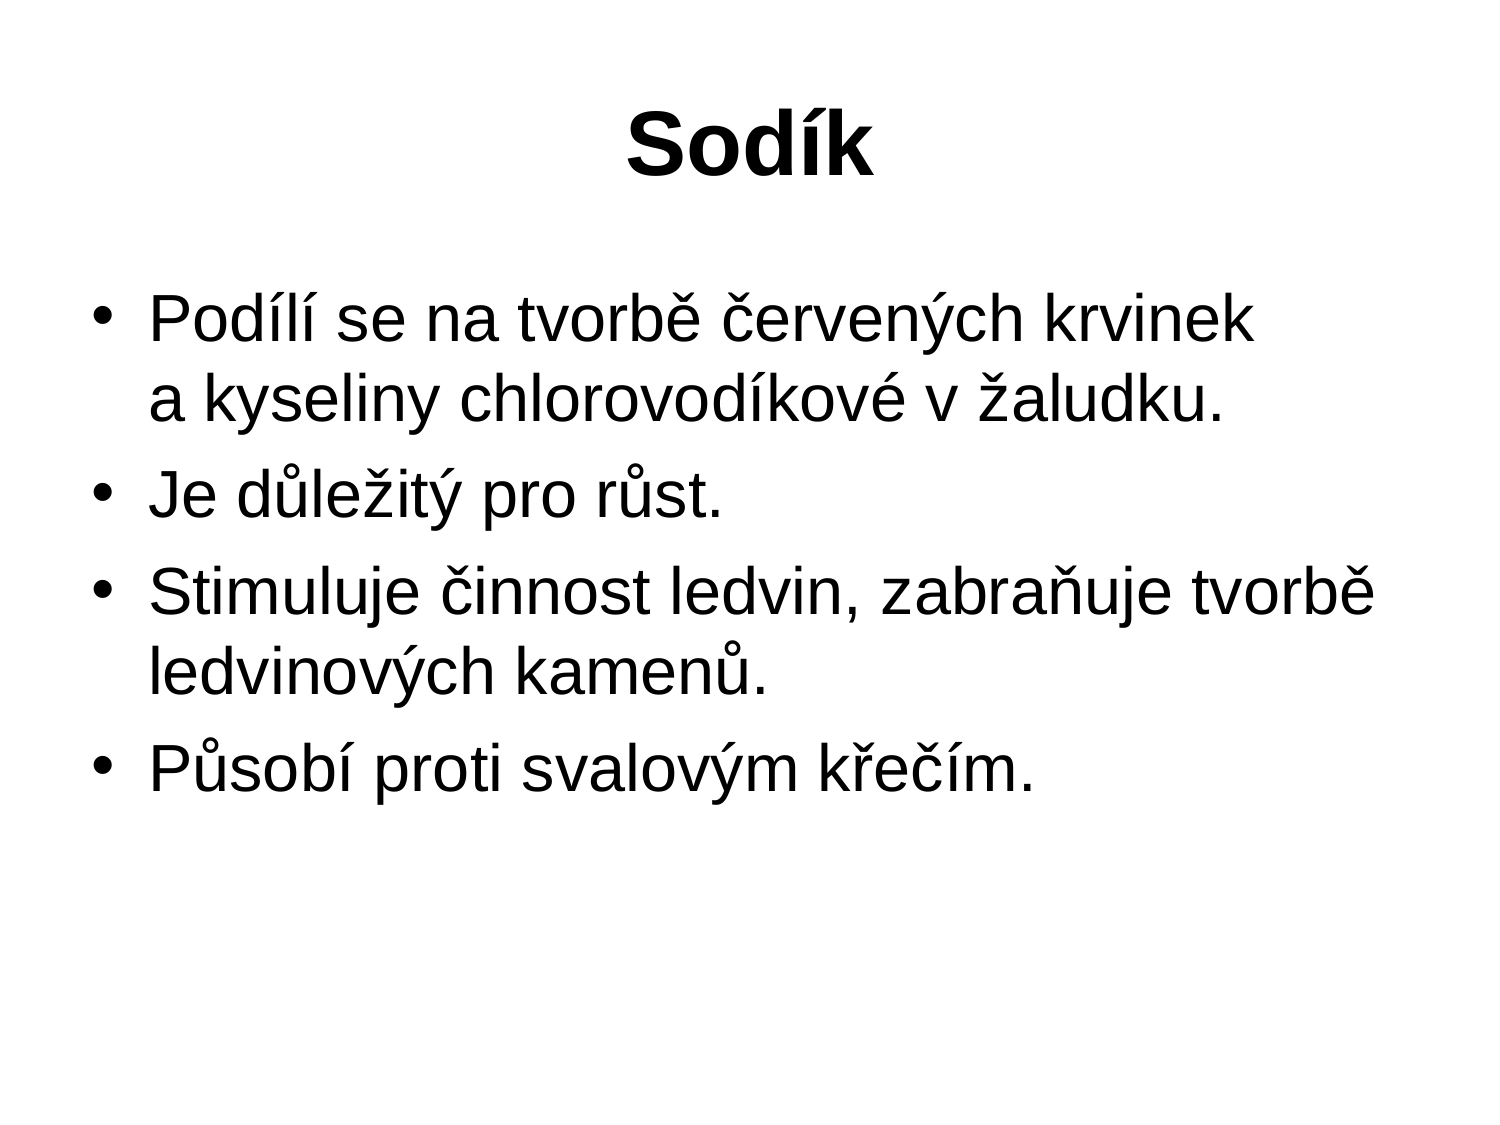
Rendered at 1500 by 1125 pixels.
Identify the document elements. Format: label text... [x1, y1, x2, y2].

list Podílí se na tvorbě červených krvinek a kyseliny chlorovodíkové v žaludku. Je důležitý pro růst. Stimuluje činnost ledvin, zabraňuje tvorbě ledvinových kamenů. Působí proti svalovým křečím. [76, 267, 1427, 1010]
title Sodík [75, 45, 1426, 233]
